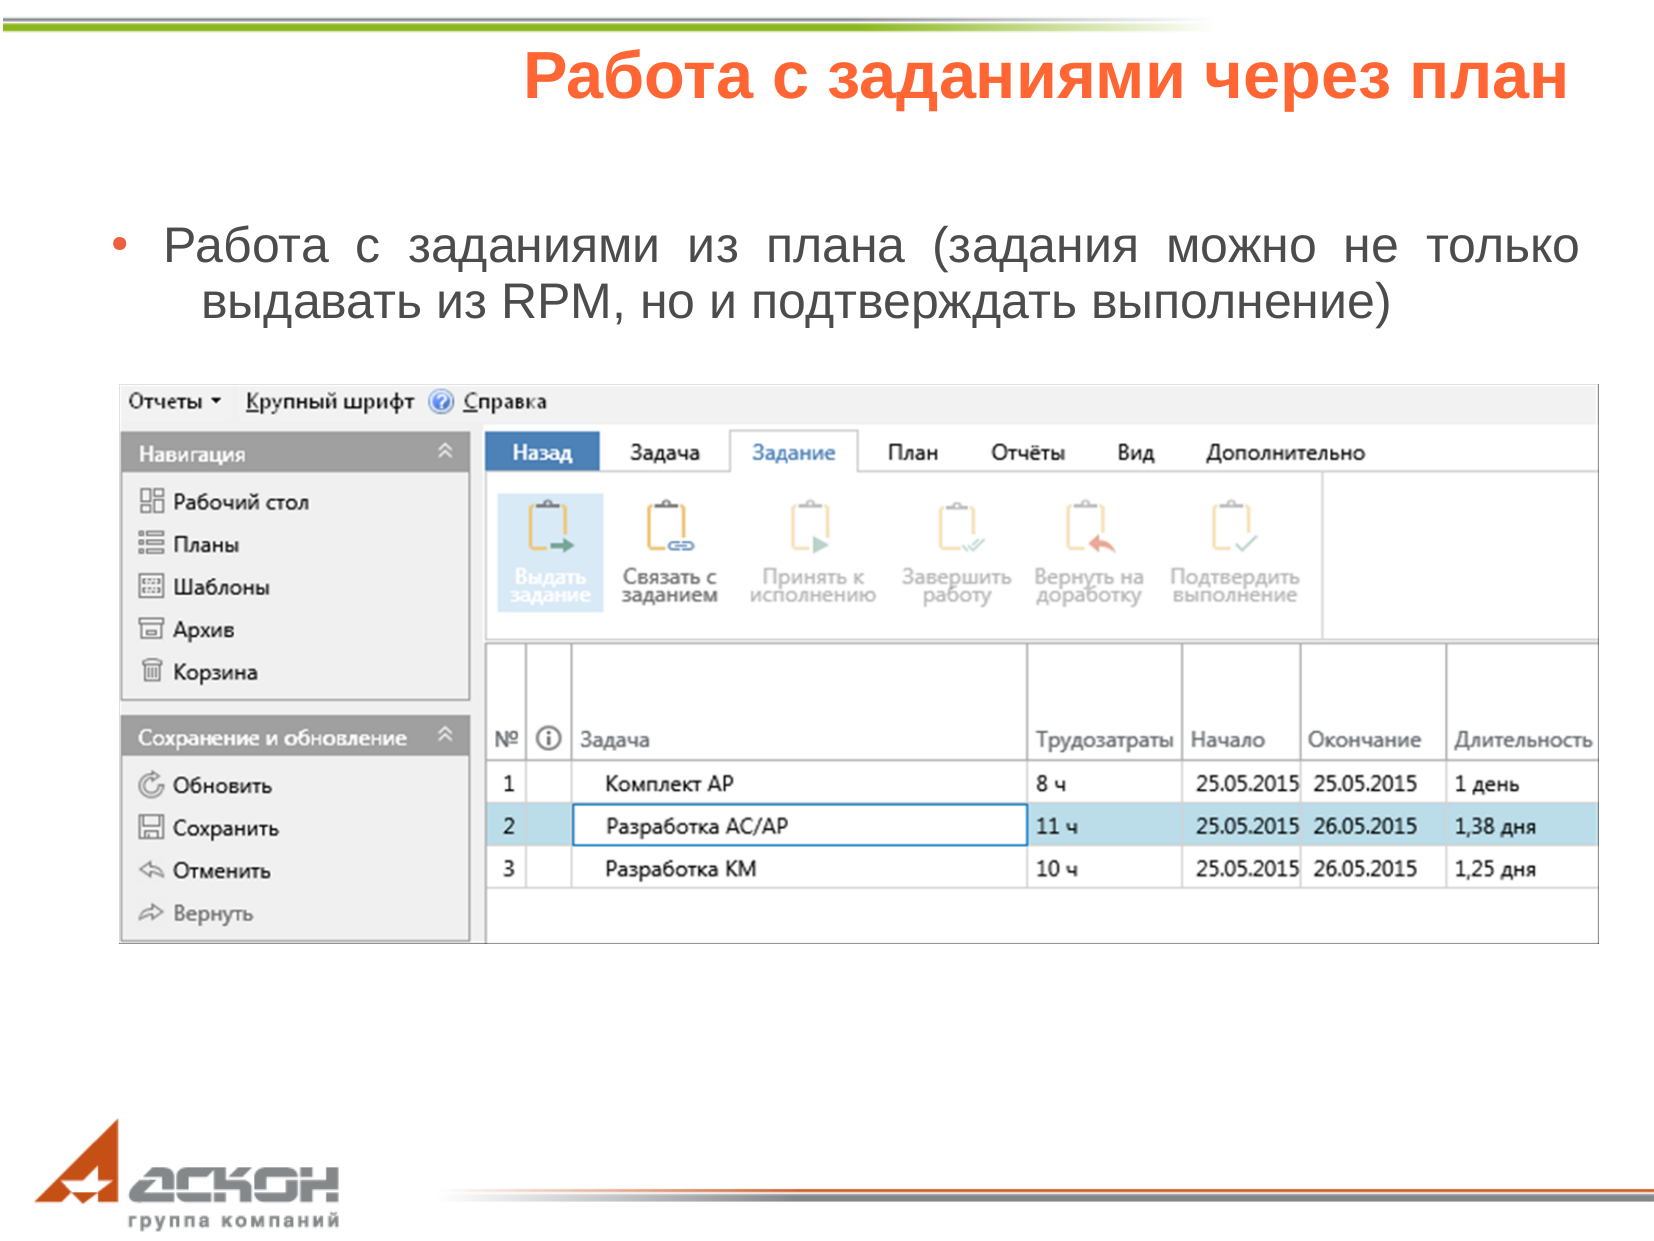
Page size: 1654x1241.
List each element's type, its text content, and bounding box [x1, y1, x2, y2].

title Работа с заданиями через план [82, 25, 1571, 125]
list Работа с заданиями из плана (задания можно не только выдавать из RPM, но и подтверждать выполнение) [93, 217, 1582, 1036]
picture [3, 0, 1654, 1241]
